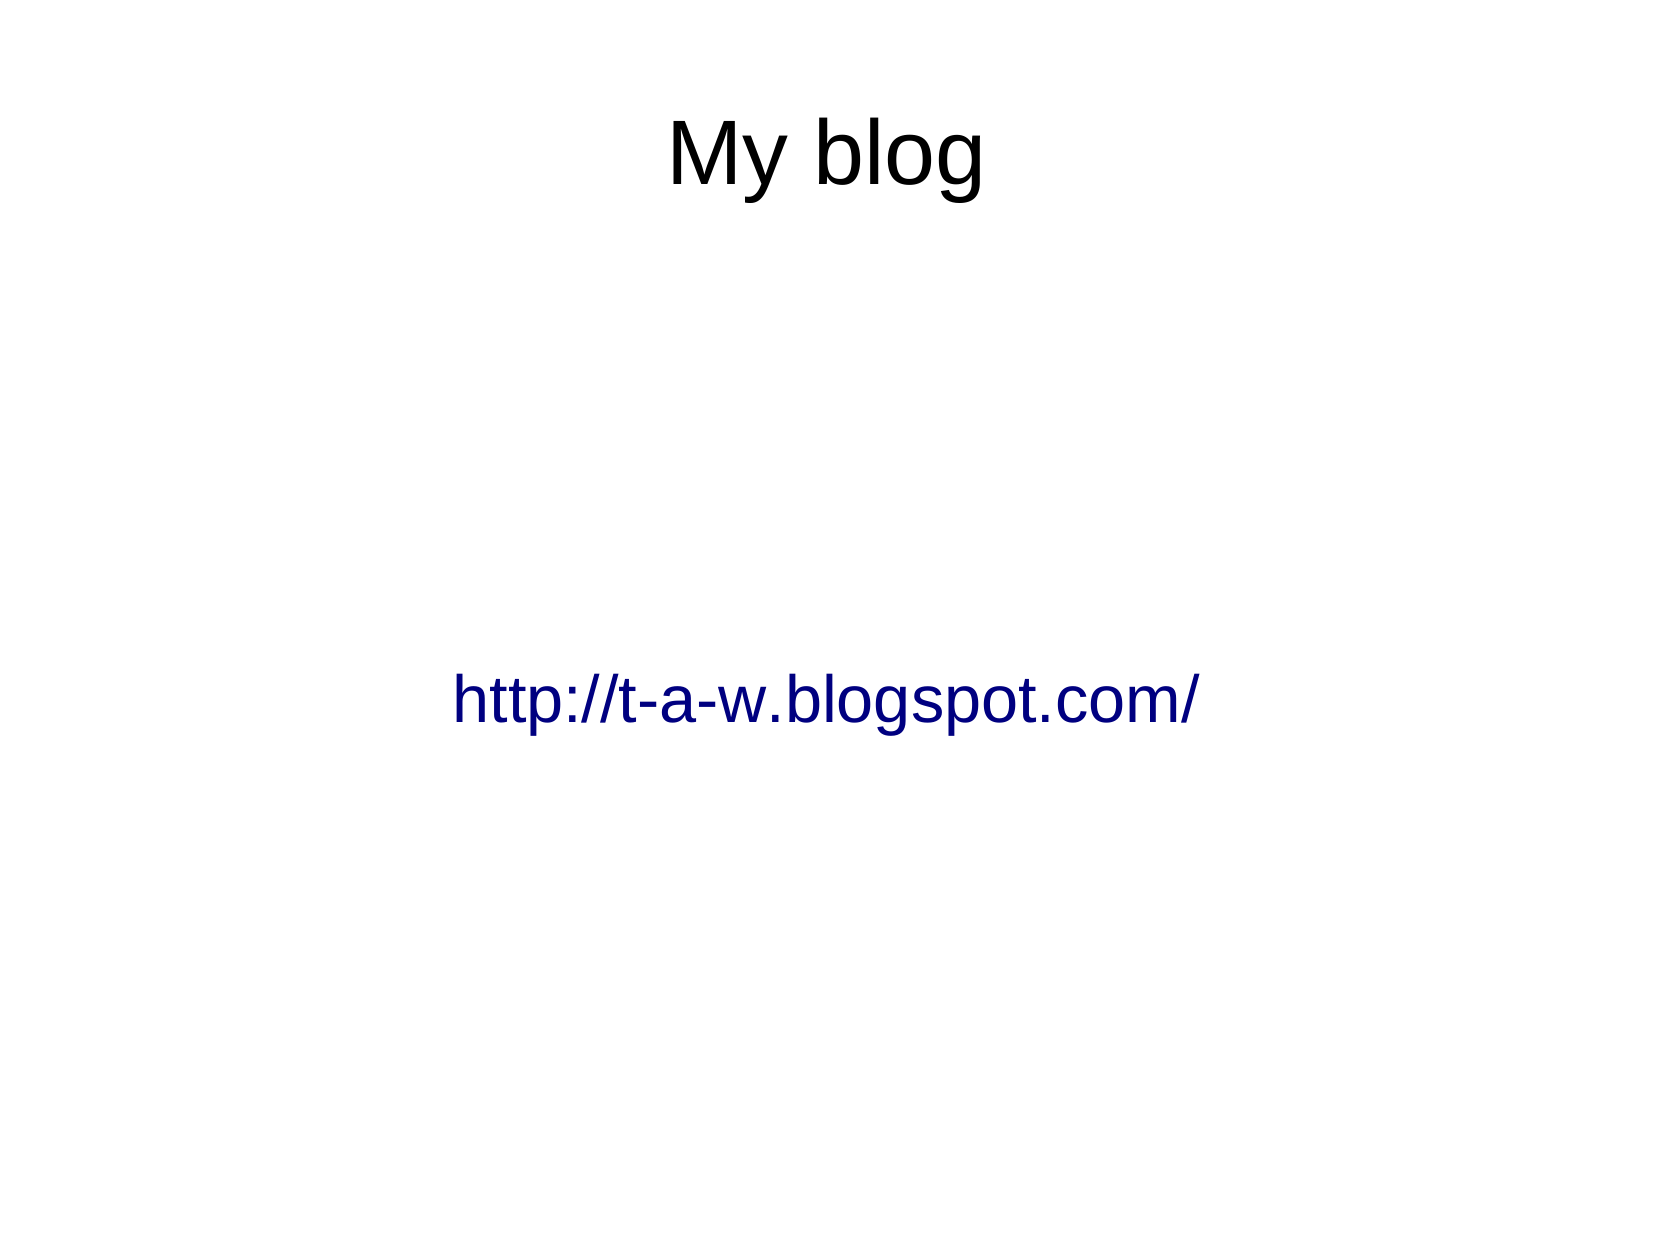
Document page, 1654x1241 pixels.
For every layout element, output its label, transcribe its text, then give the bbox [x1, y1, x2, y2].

subtitle http://t-a-w.blogspot.com/ [82, 290, 1571, 1109]
title My blog [82, 49, 1571, 257]
